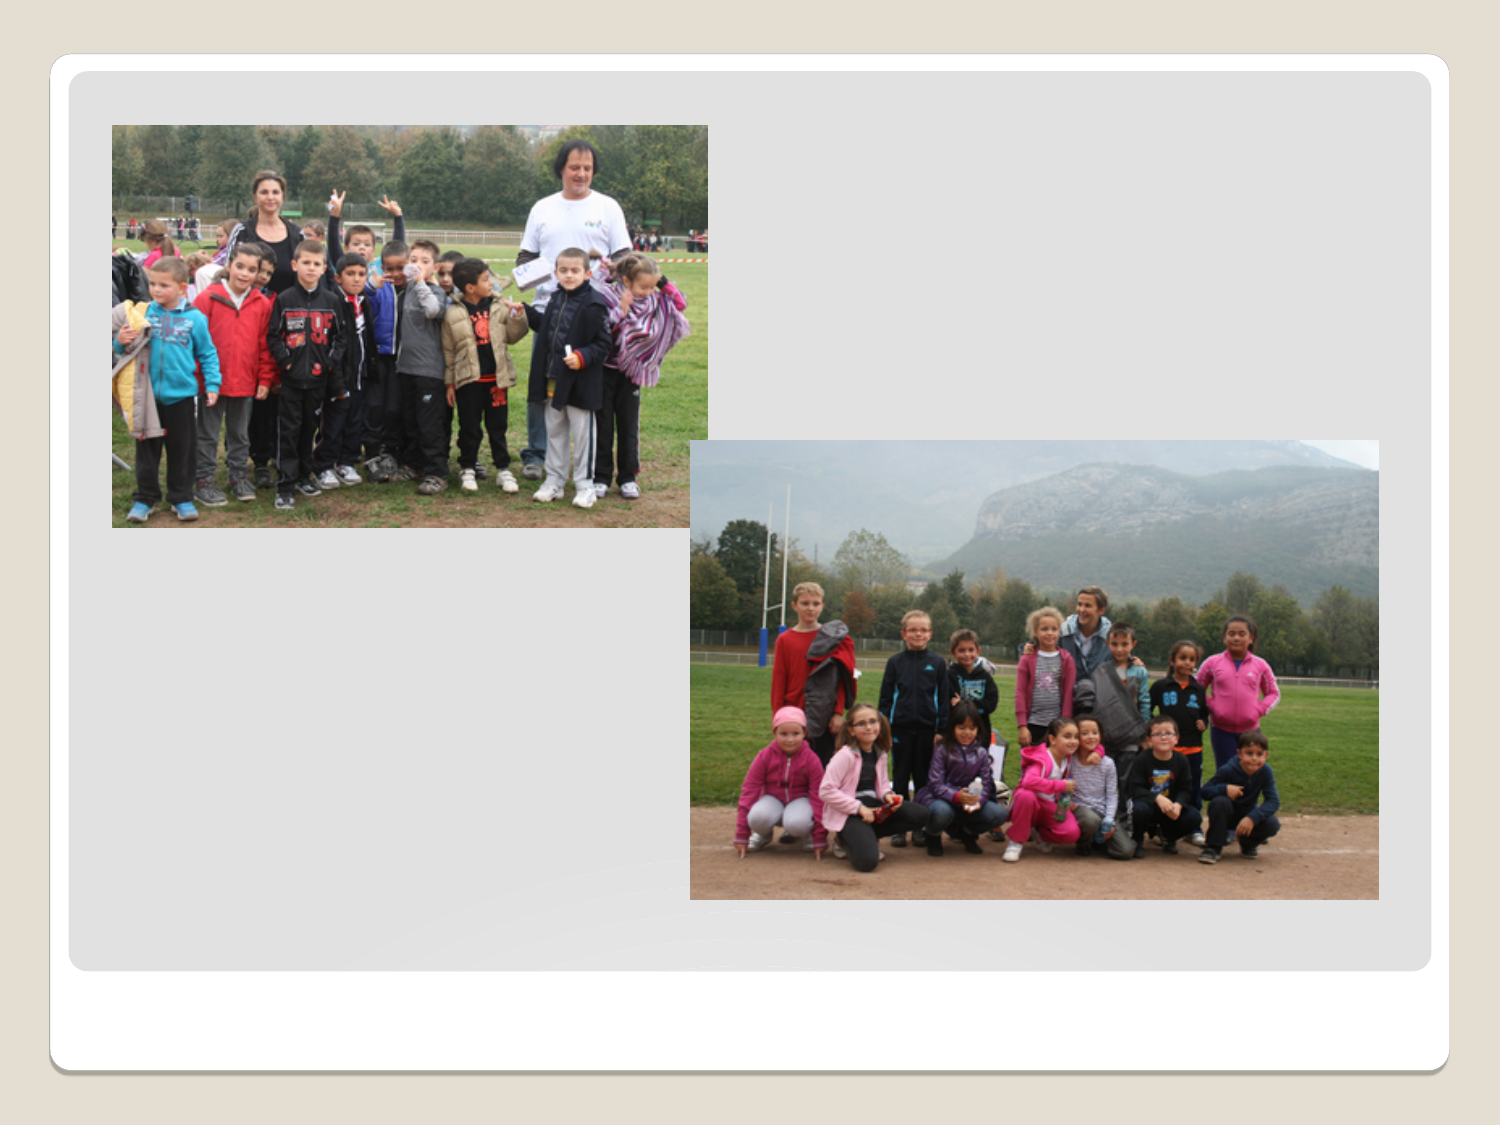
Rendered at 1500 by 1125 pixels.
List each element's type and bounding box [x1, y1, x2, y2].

picture [112, 125, 1379, 900]
